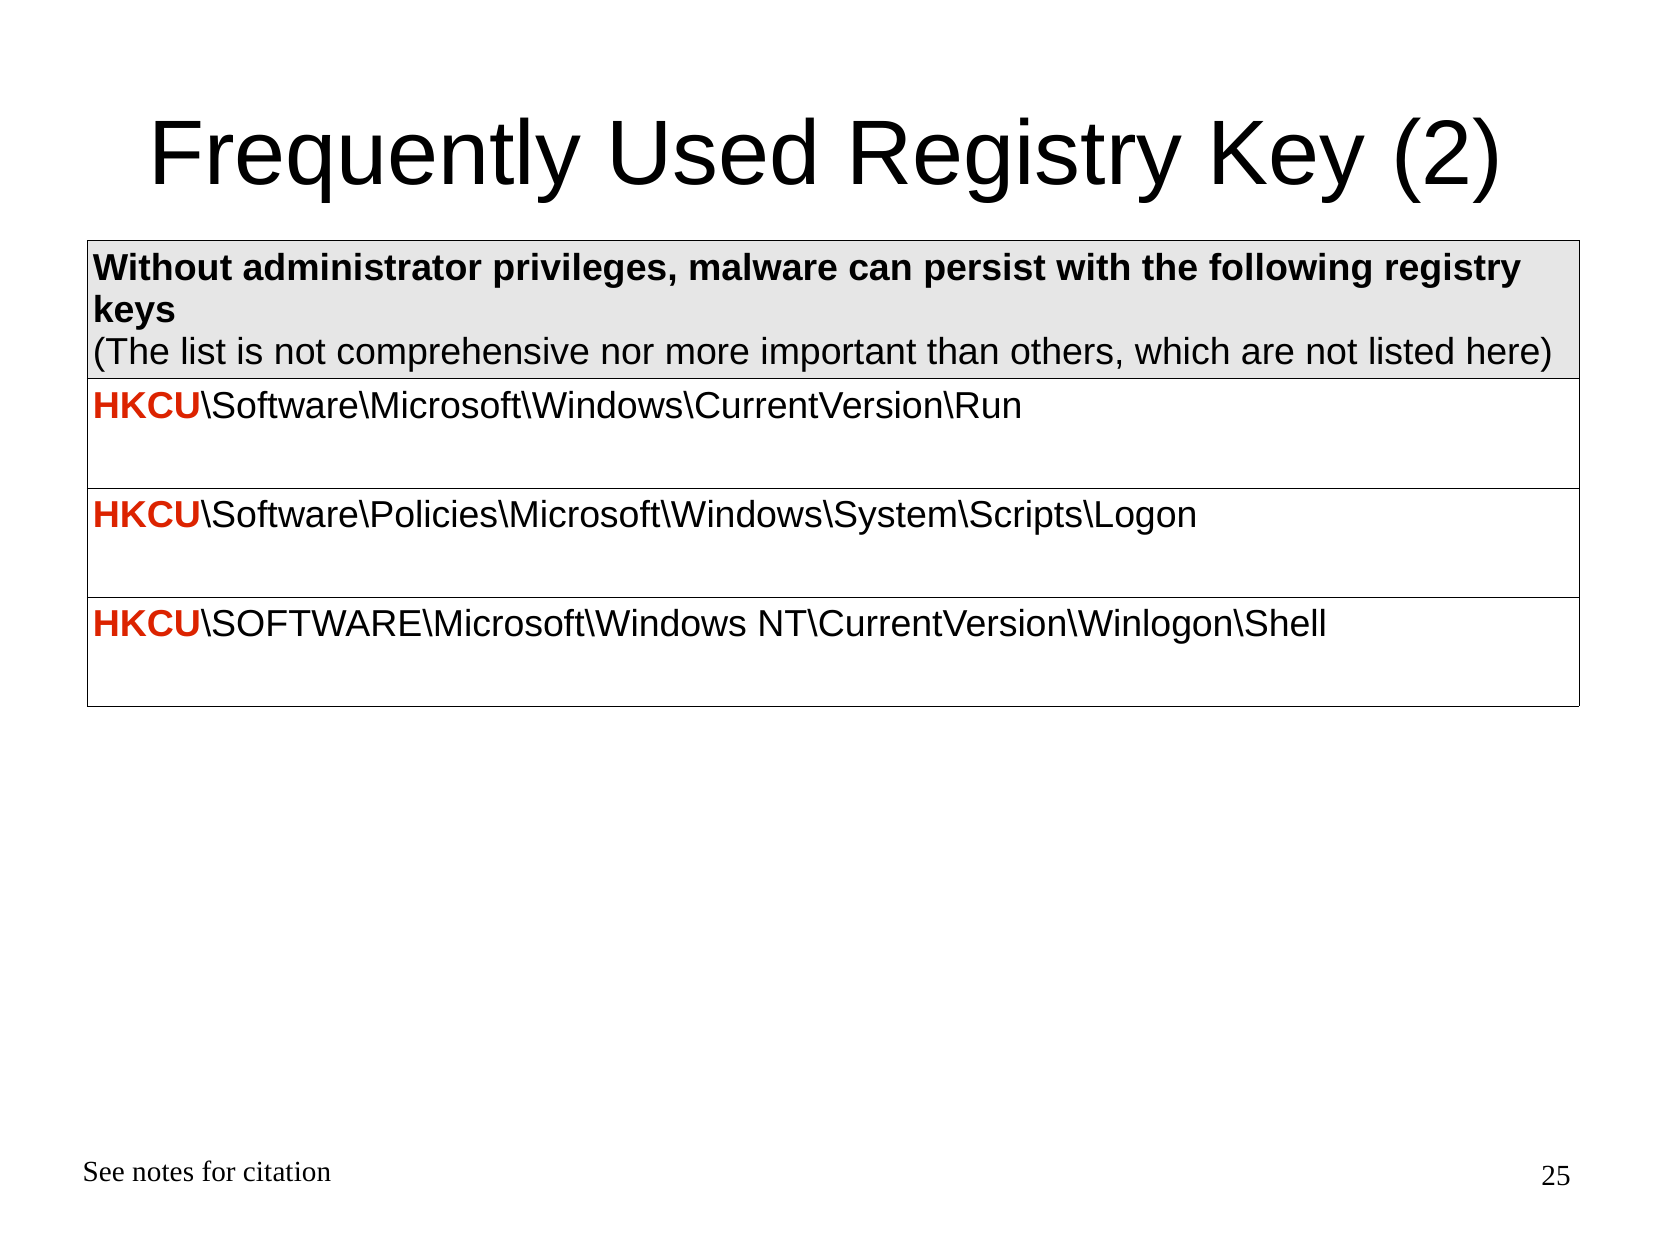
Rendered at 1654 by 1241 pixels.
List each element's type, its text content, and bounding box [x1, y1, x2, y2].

table_cell HKCU\SOFTWARE\Microsoft\Windows NT\CurrentVersion\Winlogon\Shell [88, 598, 1579, 706]
table_header Without administrator privileges, malware can persist with the following registry keys (The list is not comprehensive nor more important than others, which are not listed here) [88, 241, 1579, 378]
title Frequently Used Registry Key (2) [82, 49, 1571, 257]
table_cell HKCU\Software\Policies\Microsoft\Windows\System\Scripts\Logon [88, 489, 1579, 597]
table_cell HKCU\Software\Microsoft\Windows\CurrentVersion\Run [88, 379, 1579, 488]
